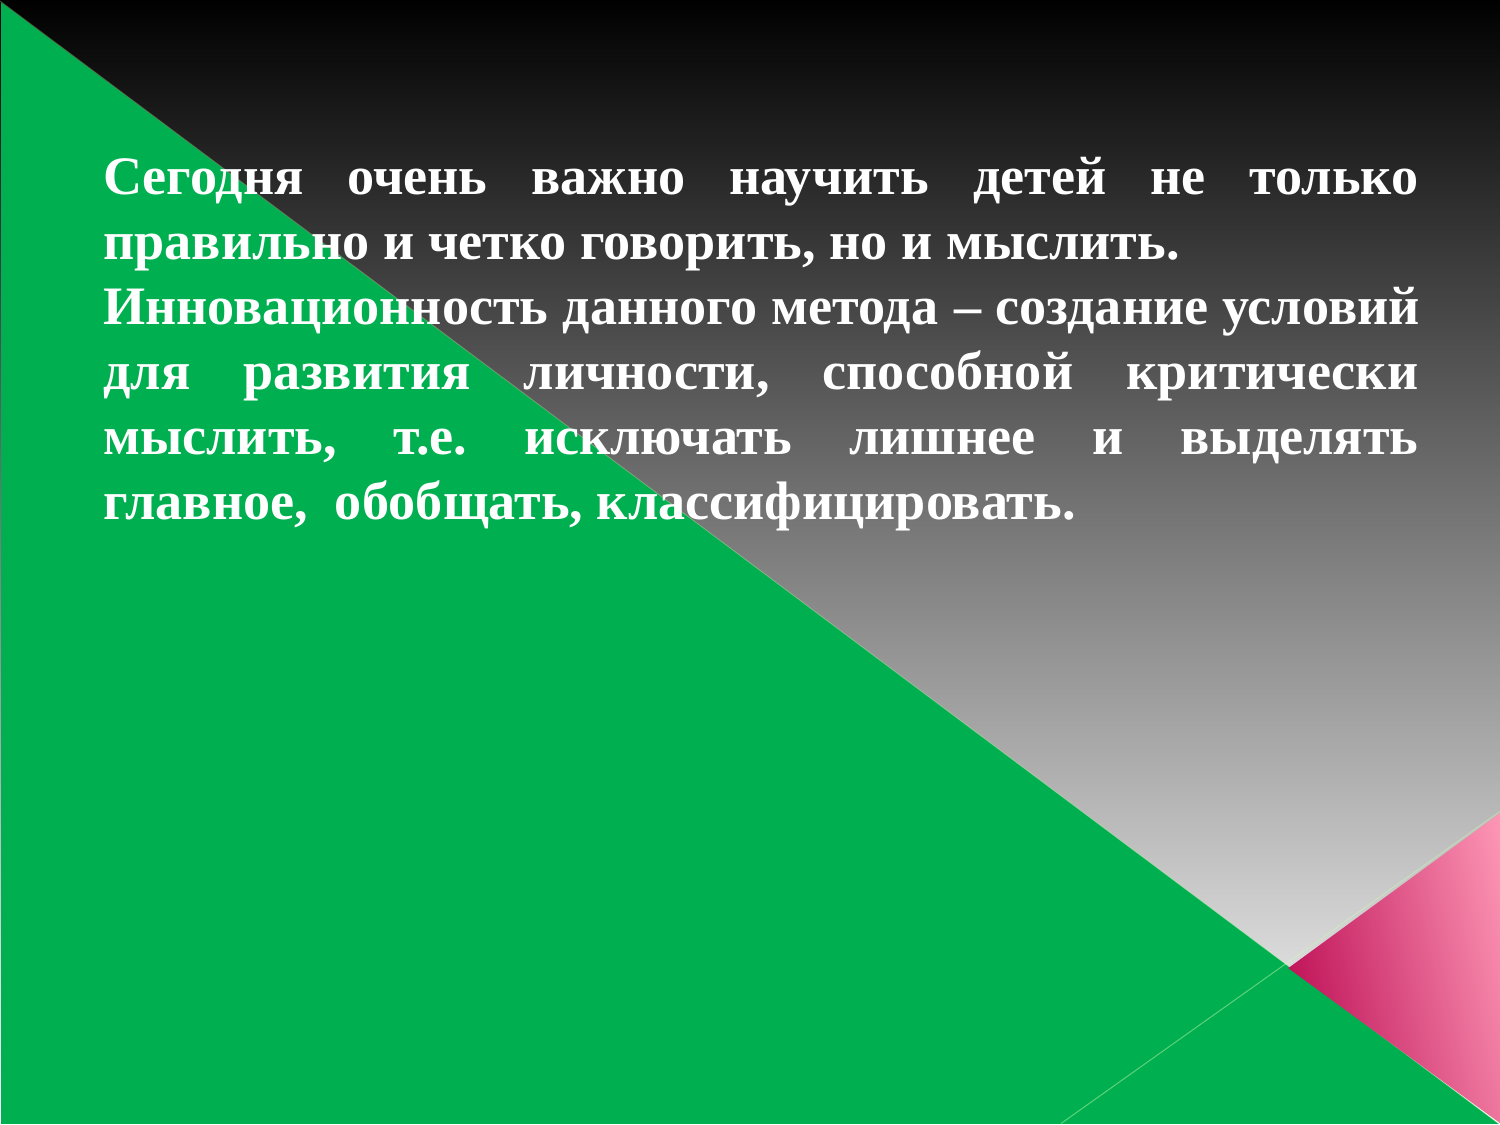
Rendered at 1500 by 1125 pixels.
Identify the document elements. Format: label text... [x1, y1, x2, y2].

text_box Сегодня очень важно научить детей не только правильно и четко говорить, но и мыслить. Инновационность данного метода – создание условий для развития личности, способной критически мыслить, т.е. исключать лишнее и выделять главное, обобщать, классифицировать. [88, 78, 1436, 648]
